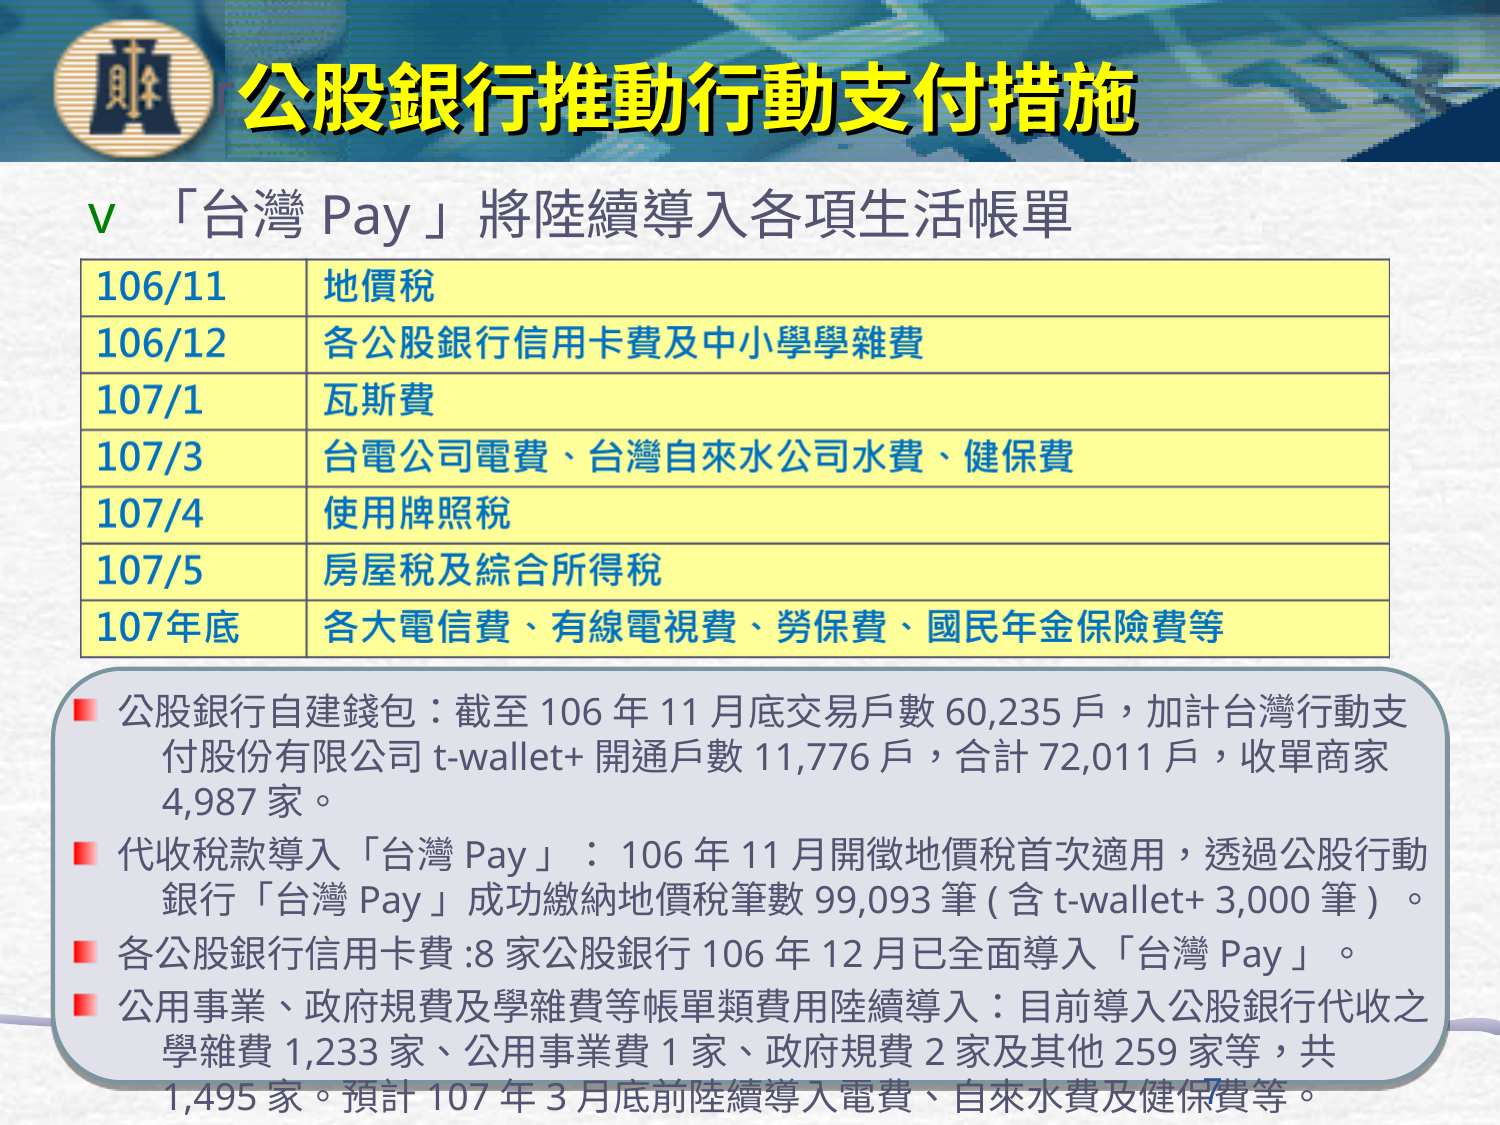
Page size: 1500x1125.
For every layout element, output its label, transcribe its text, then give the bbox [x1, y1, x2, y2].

text_box [53, 714, 1500, 1120]
picture [80, 251, 1390, 673]
text_box 公股銀行自建錢包：截至106年11月底交易戶數60,235戶，加計台灣行動支付股份有限公司t-wallet+開通戶數11,776戶，合計72,011戶，收單商家4,987家。 代收稅款導入「台灣Pay」：106年11月開徵地價稅首次適用，透過公股行動銀行「台灣Pay」成功繳納地價稅筆數99,093筆(含t-wallet+ 3,000筆) 。 各公股銀行信用卡費:8家公股銀行106年12月已全面導入「台灣Pay」。 公用事業、政府規費及學雜費等帳單類費用陸續導入：目前導入公股銀行代收之學雜費1,233家、公用事業費1家、政府規費2家及其他259家等，共1,495家。預計107年3月底前陸續導入電費、自來水費及健保費等。 [57, 680, 1452, 1031]
text_box 「台灣Pay」將陸續導入各項生活帳單 [73, 172, 1397, 244]
text_box 「公股銀行推動行動支付措施 [171, 42, 1497, 136]
text_box [84, 668, 1416, 680]
